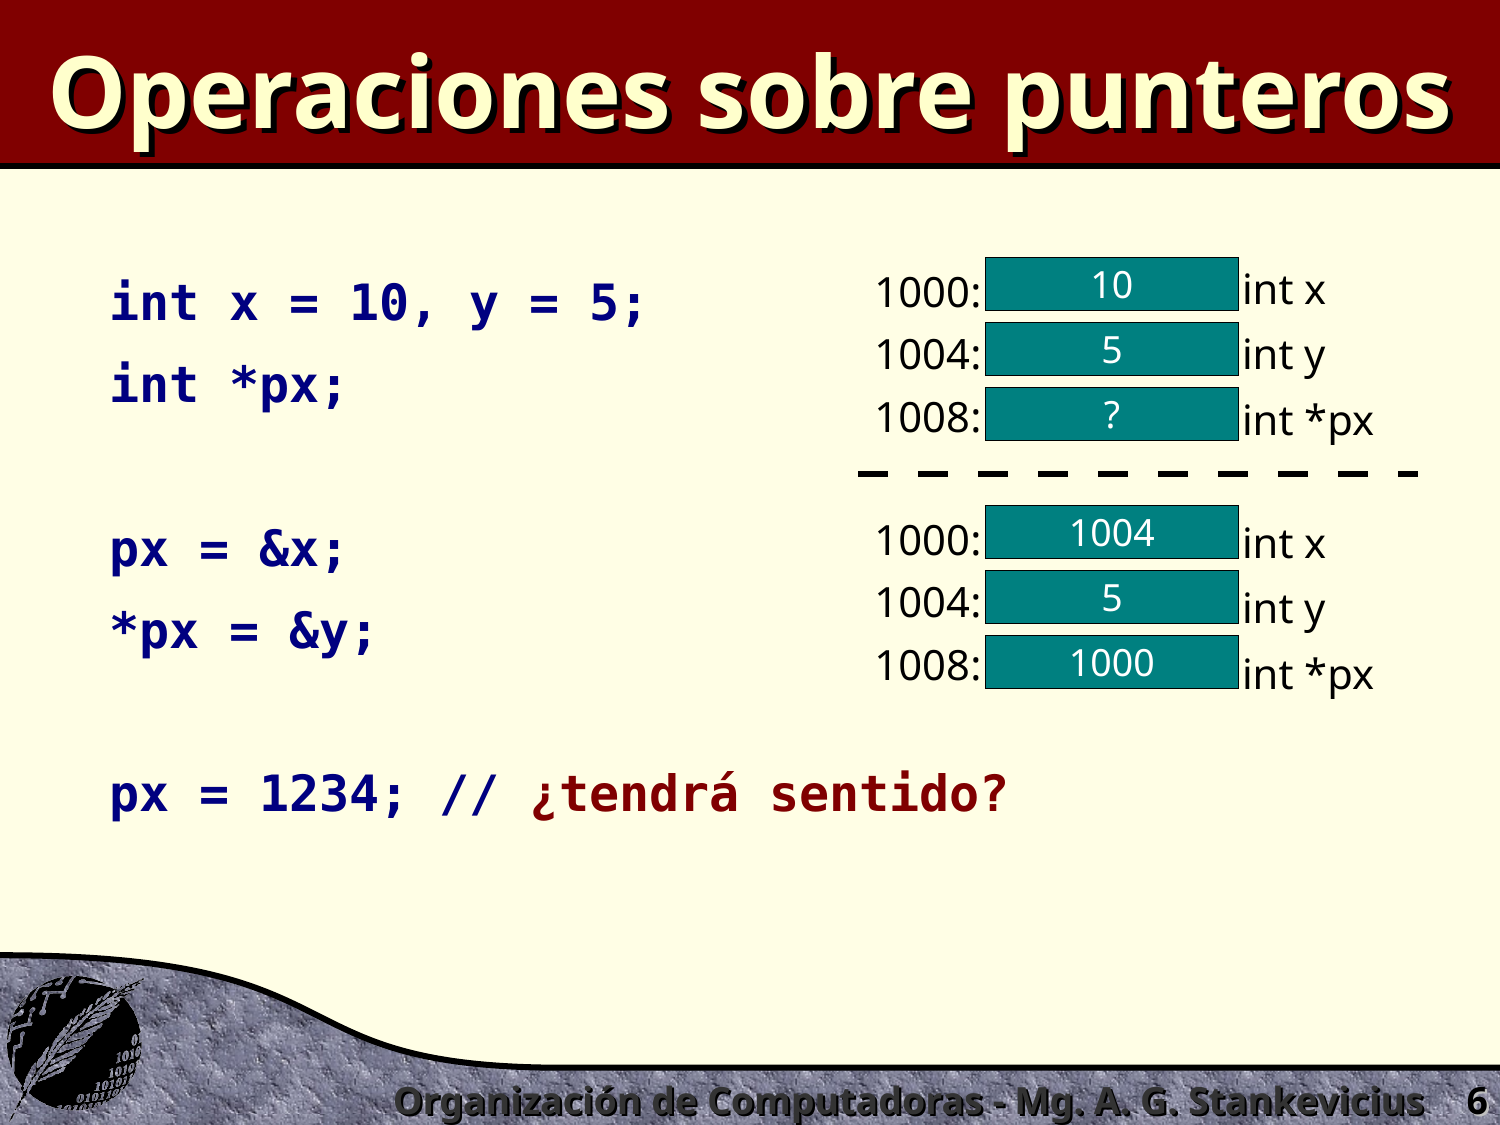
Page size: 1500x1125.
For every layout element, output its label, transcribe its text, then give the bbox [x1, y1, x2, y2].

text_box int x int y int *px [1227, 497, 1447, 714]
text_box 5 [997, 570, 1227, 624]
picture [1058, 1100, 1065, 1110]
list int x = 10, y = 5; int *px; px = &x; *px = &y; px = 1234; // ¿tendrá sentido? [11, 192, 1486, 935]
text_box 1000: 1004: 1008: [825, 497, 997, 705]
picture [802, 1100, 806, 1110]
picture [448, 1100, 455, 1110]
text_box ? [997, 387, 1227, 441]
text_box 5 [997, 322, 1227, 376]
text_box 10 [997, 257, 1227, 311]
text_box 1000: 1004: 1008: [825, 249, 997, 457]
text_box int x int y int *px [1227, 243, 1447, 460]
picture [0, 959, 1500, 1125]
text_box 1000 [997, 635, 1227, 689]
title Operaciones sobre punteros [15, 5, 1485, 160]
text_box 1004 [997, 505, 1227, 559]
